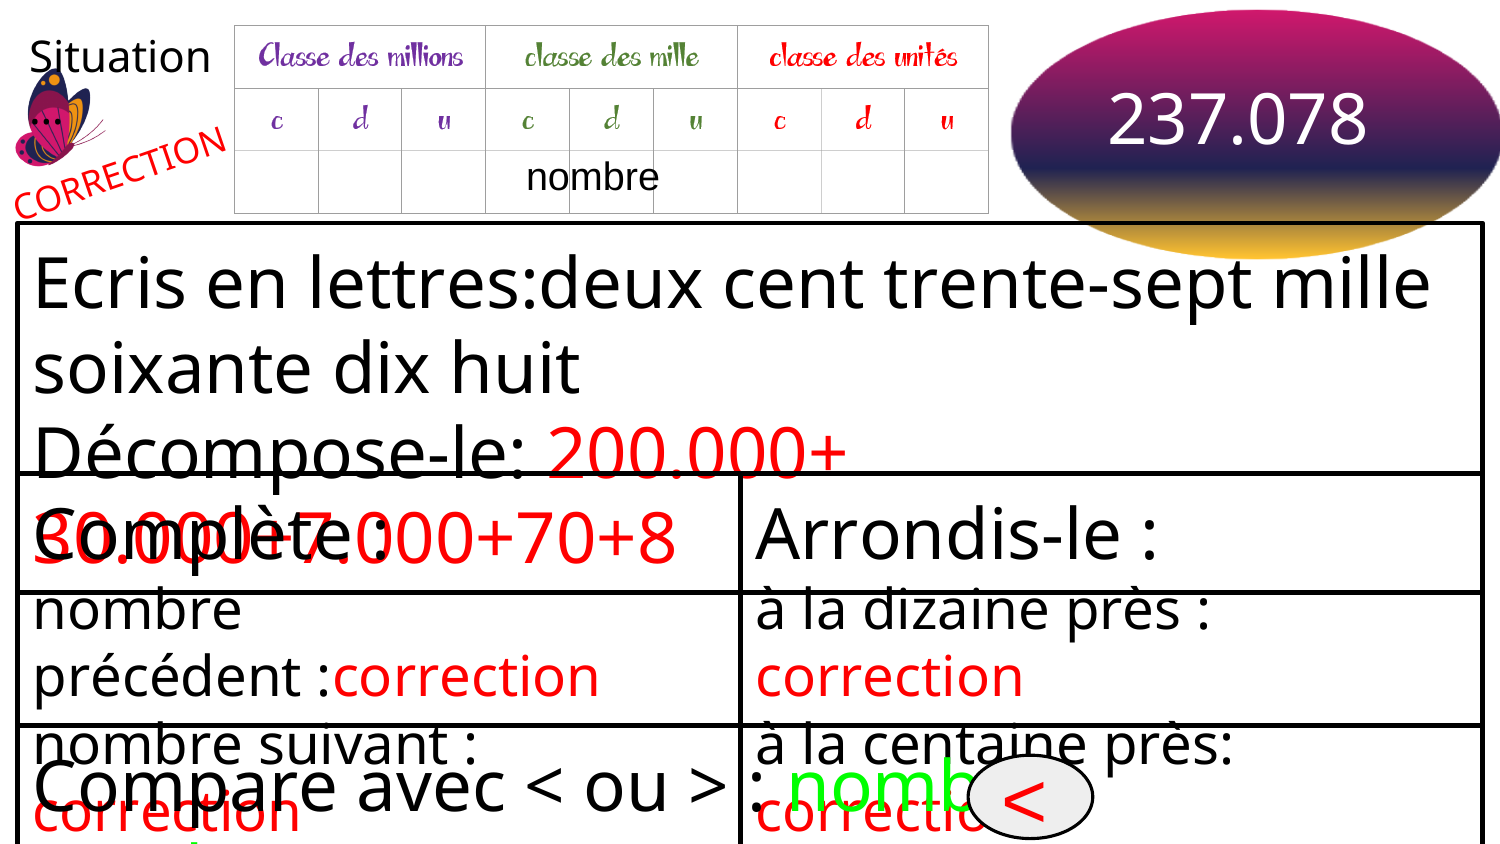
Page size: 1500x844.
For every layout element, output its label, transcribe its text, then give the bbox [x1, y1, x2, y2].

text_box Arrondis-le : à la dizaine près : correction à la centaine près: correction [740, 473, 1483, 723]
text_box < [985, 734, 1075, 844]
text_box 237.078 [1031, 58, 1445, 175]
text_box nombre [511, 136, 990, 215]
text_box Ecris en lettres:deux cent trente-sept mille soixante dix huit Décompose-le: 200.000+ 30.000+7.000+70+8 [17, 222, 1483, 471]
text_box [1075, 767, 1093, 827]
text_box [968, 768, 985, 826]
text_box CORRECTION [0, 79, 302, 249]
picture [231, 0, 1500, 283]
text_box Compare avec < ou > : nombre nombre [17, 725, 1483, 842]
picture [0, 88, 141, 168]
text_box Situation … [14, 13, 244, 97]
text_box Complète : nombre précédent :correction nombre suivant : correction [17, 473, 738, 723]
